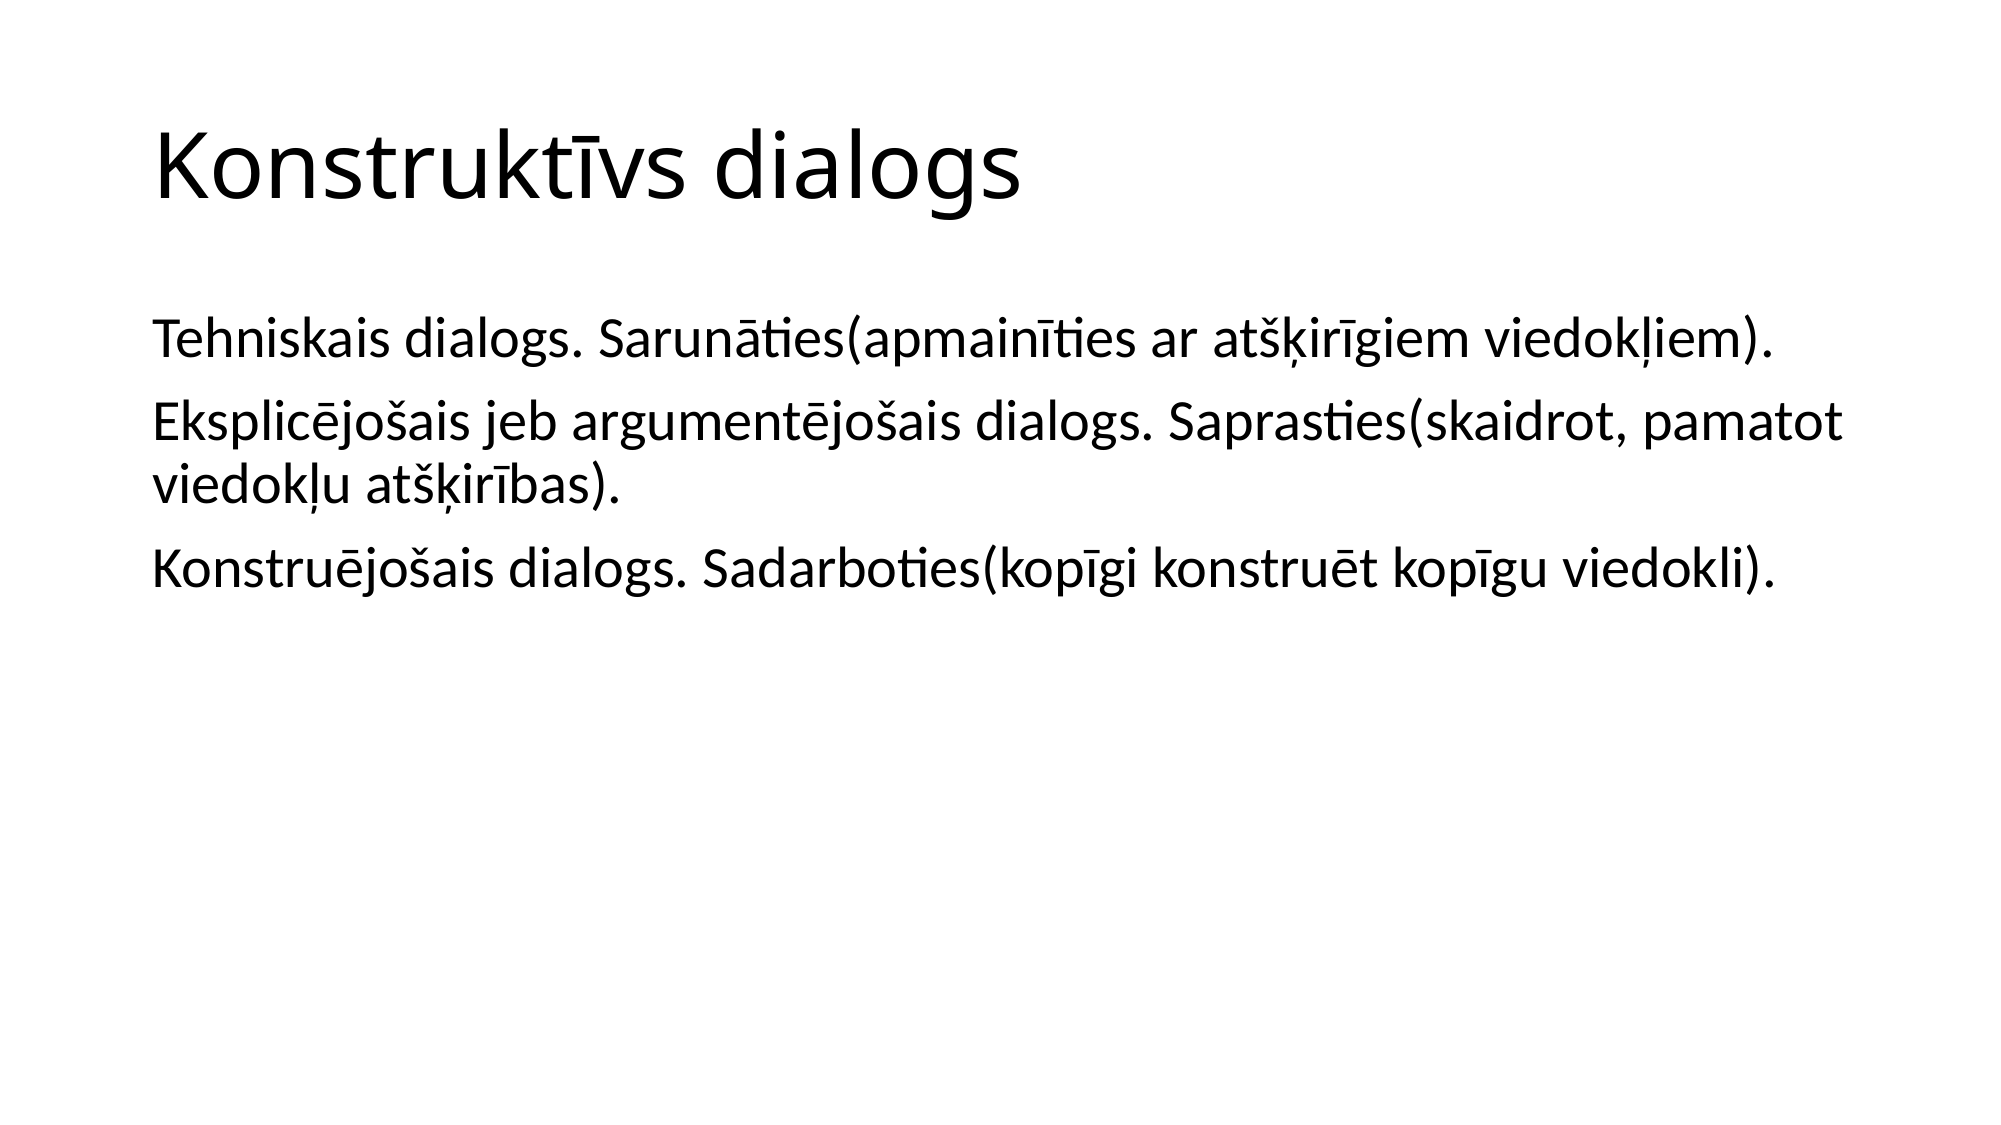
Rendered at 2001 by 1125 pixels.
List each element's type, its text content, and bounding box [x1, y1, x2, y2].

title Konstruktīvs dialogs [137, 59, 1863, 278]
list Tehniskais dialogs. Sarunāties(apmainīties ar atšķirīgiem viedokļiem). Eksplicējošais jeb argumentējošais dialogs. Saprasties(skaidrot, pamatot viedokļu atšķirības). Konstruējošais dialogs. Sadarboties(kopīgi konstruēt kopīgu viedokli). [137, 299, 1863, 1014]
